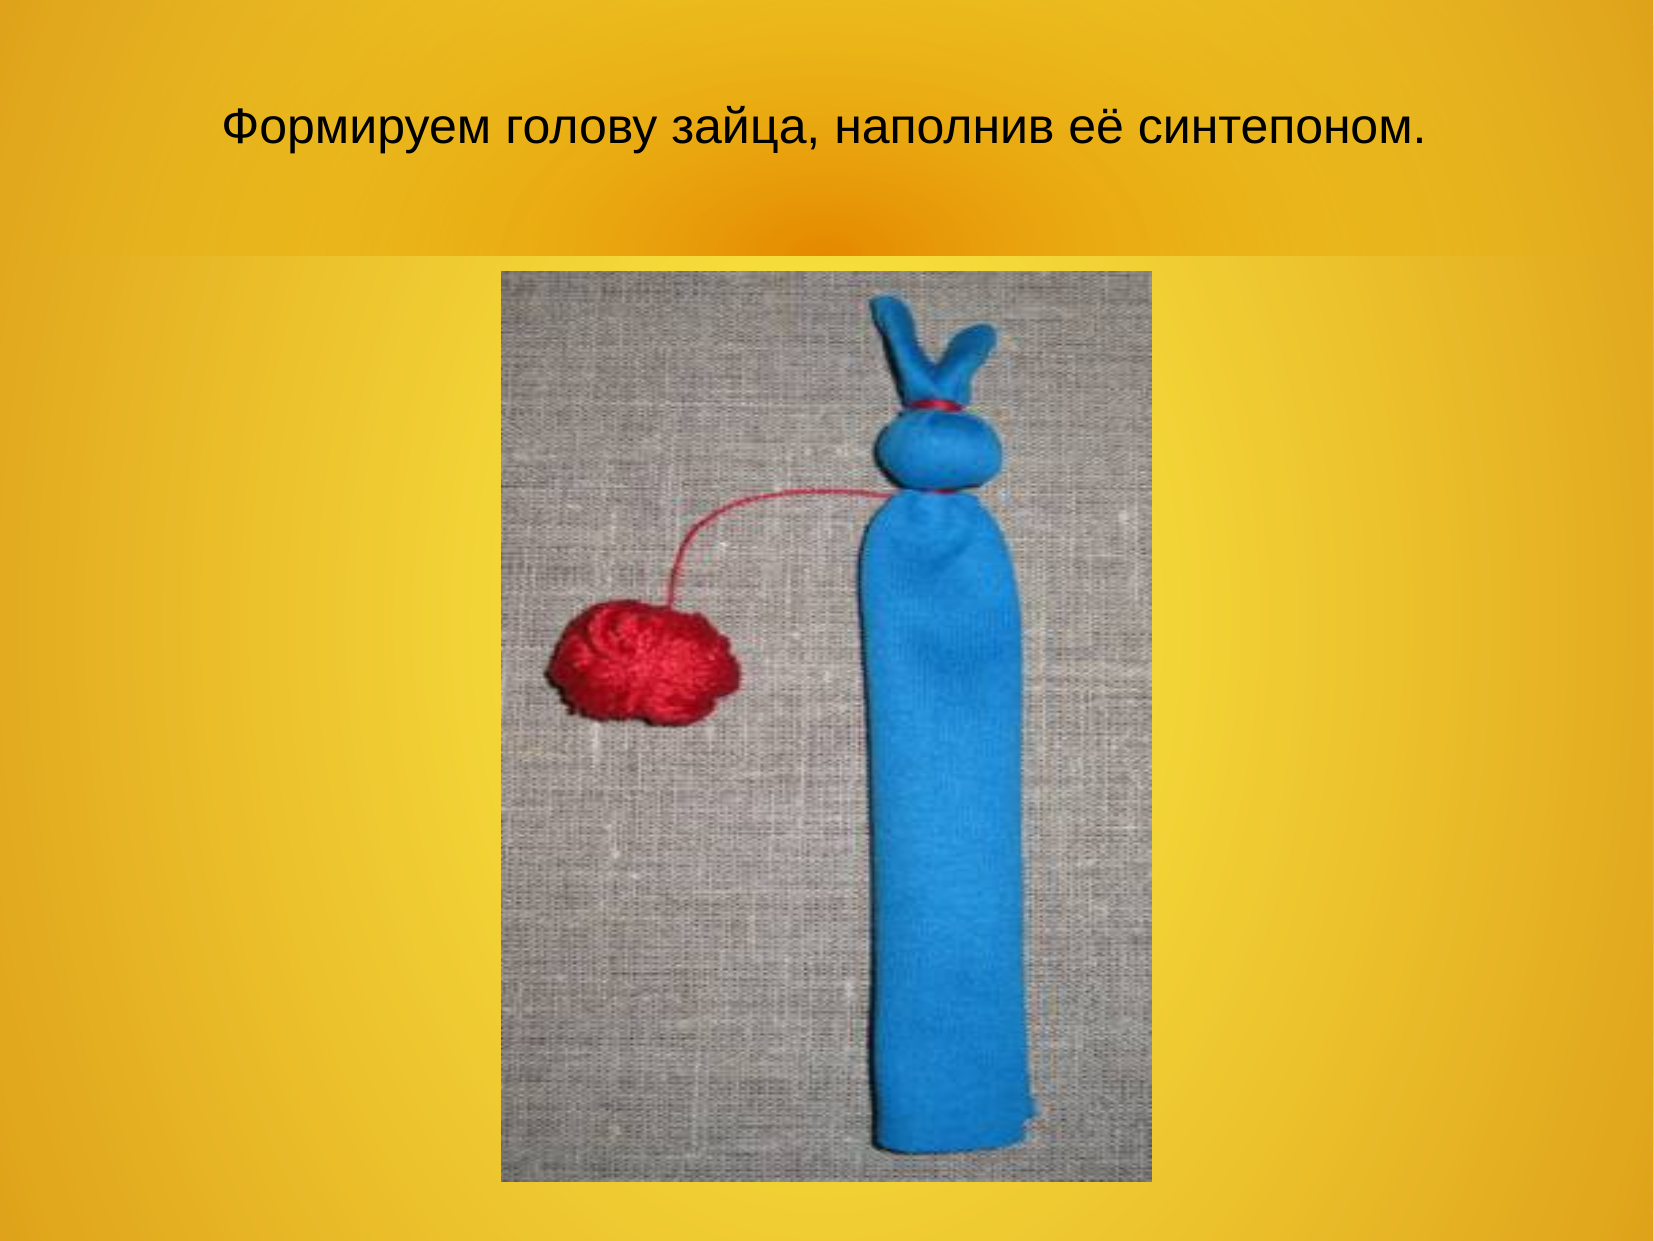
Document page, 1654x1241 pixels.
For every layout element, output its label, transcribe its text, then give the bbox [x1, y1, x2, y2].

text_box Формируем голову зайца, наполнив её синтепоном. [206, 90, 1506, 162]
picture [501, 271, 1152, 1182]
